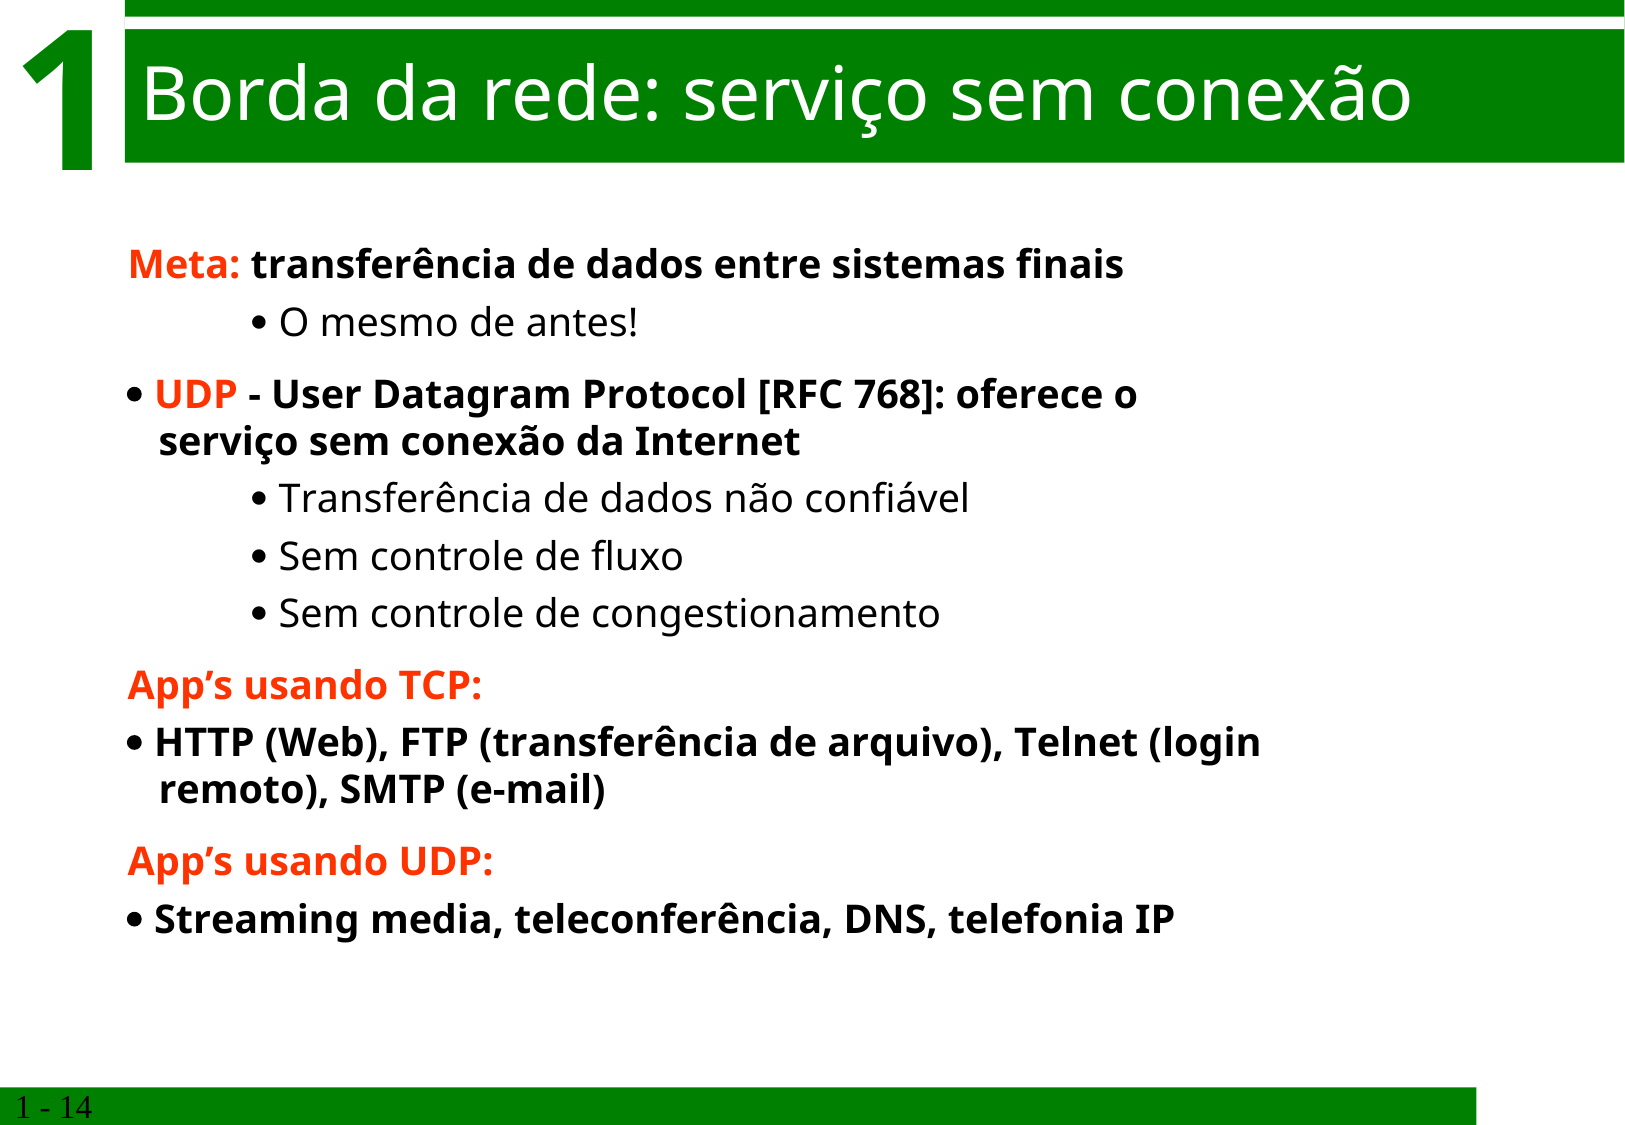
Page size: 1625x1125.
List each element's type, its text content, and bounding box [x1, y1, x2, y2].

list Meta: transferência de dados entre sistemas finais  O mesmo de antes!  UDP - User Datagram Protocol [RFC 768]: oferece o serviço sem conexão da Internet  Transferência de dados não confiável  Sem controle de fluxo  Sem controle de congestionamento App’s usando TCP:  HTTP (Web), FTP (transferência de arquivo), Telnet (login remoto), SMTP (e-mail) App’s usando UDP:  Streaming media, teleconferência, DNS, telefonia IP [112, 231, 1279, 1050]
text_box Borda da rede: serviço sem conexão [125, 37, 1625, 138]
